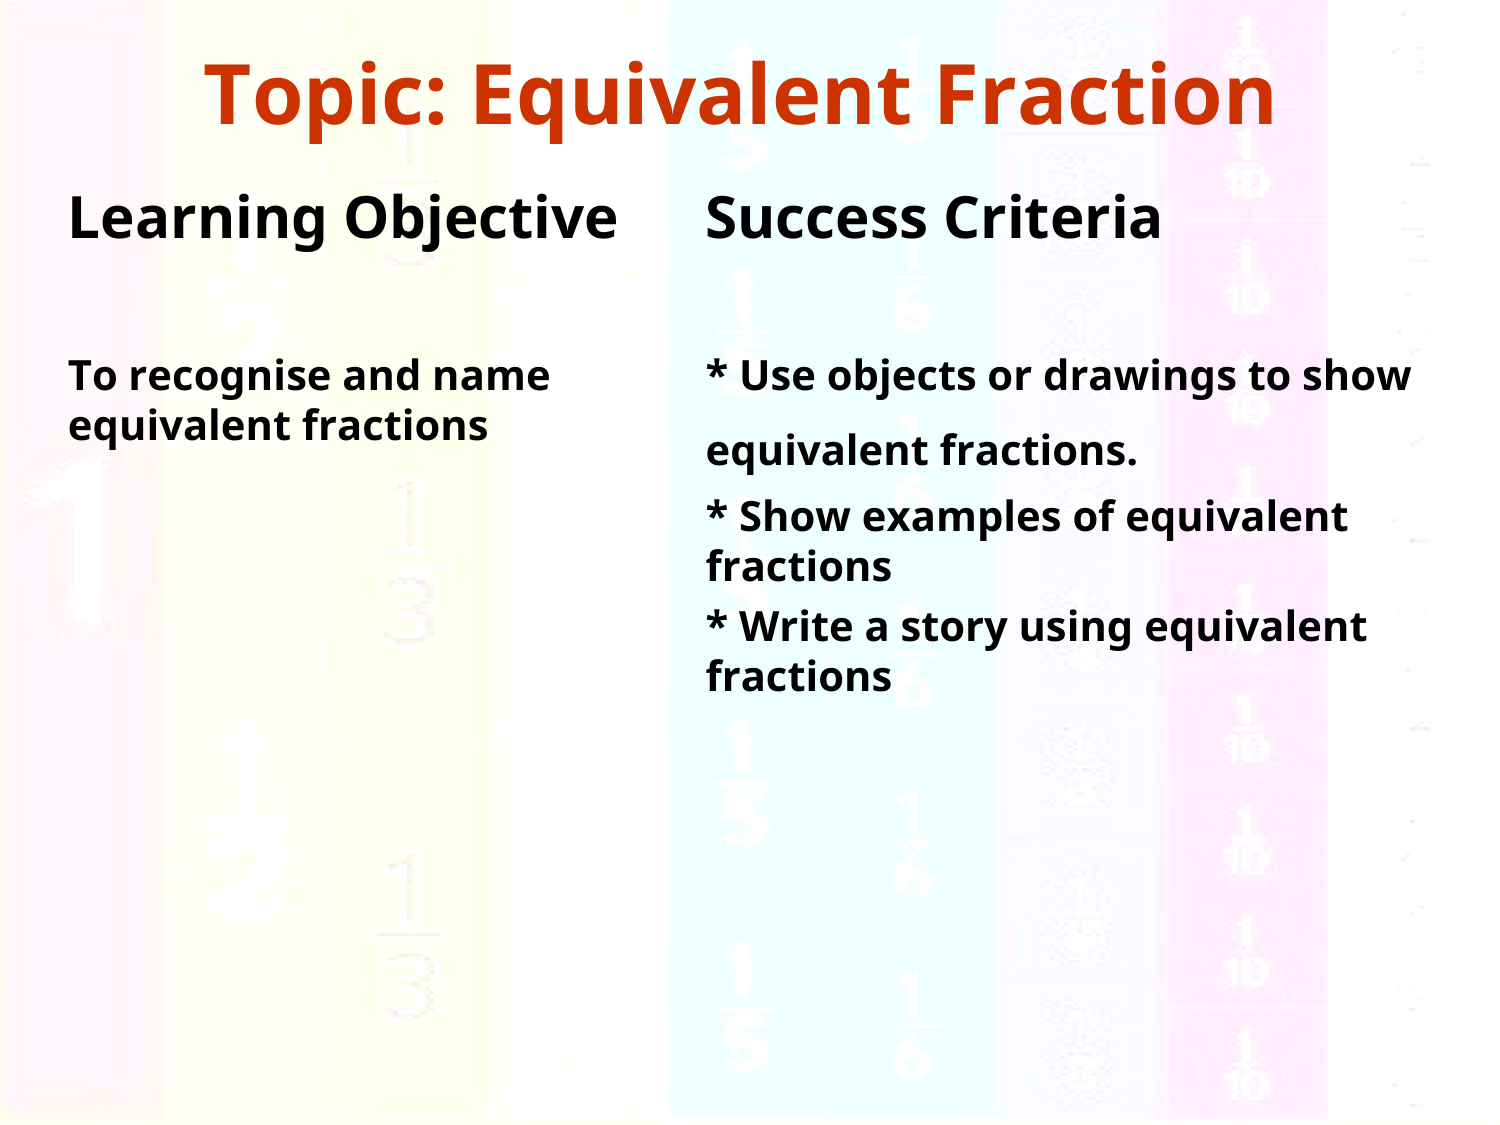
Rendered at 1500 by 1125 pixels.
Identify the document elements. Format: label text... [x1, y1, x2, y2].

table_cell * Use objects or drawings to show equivalent fractions. * Show examples of equivalent fractions * Write a story using equivalent fractions [691, 342, 1459, 835]
title Topic: Equivalent Fraction [178, 24, 1306, 149]
table_header Success Criteria [691, 173, 1459, 342]
picture [0, 0, 1500, 1125]
table_header Learning Objective [53, 173, 691, 342]
table_cell To recognise and name equivalent fractions [53, 342, 691, 835]
